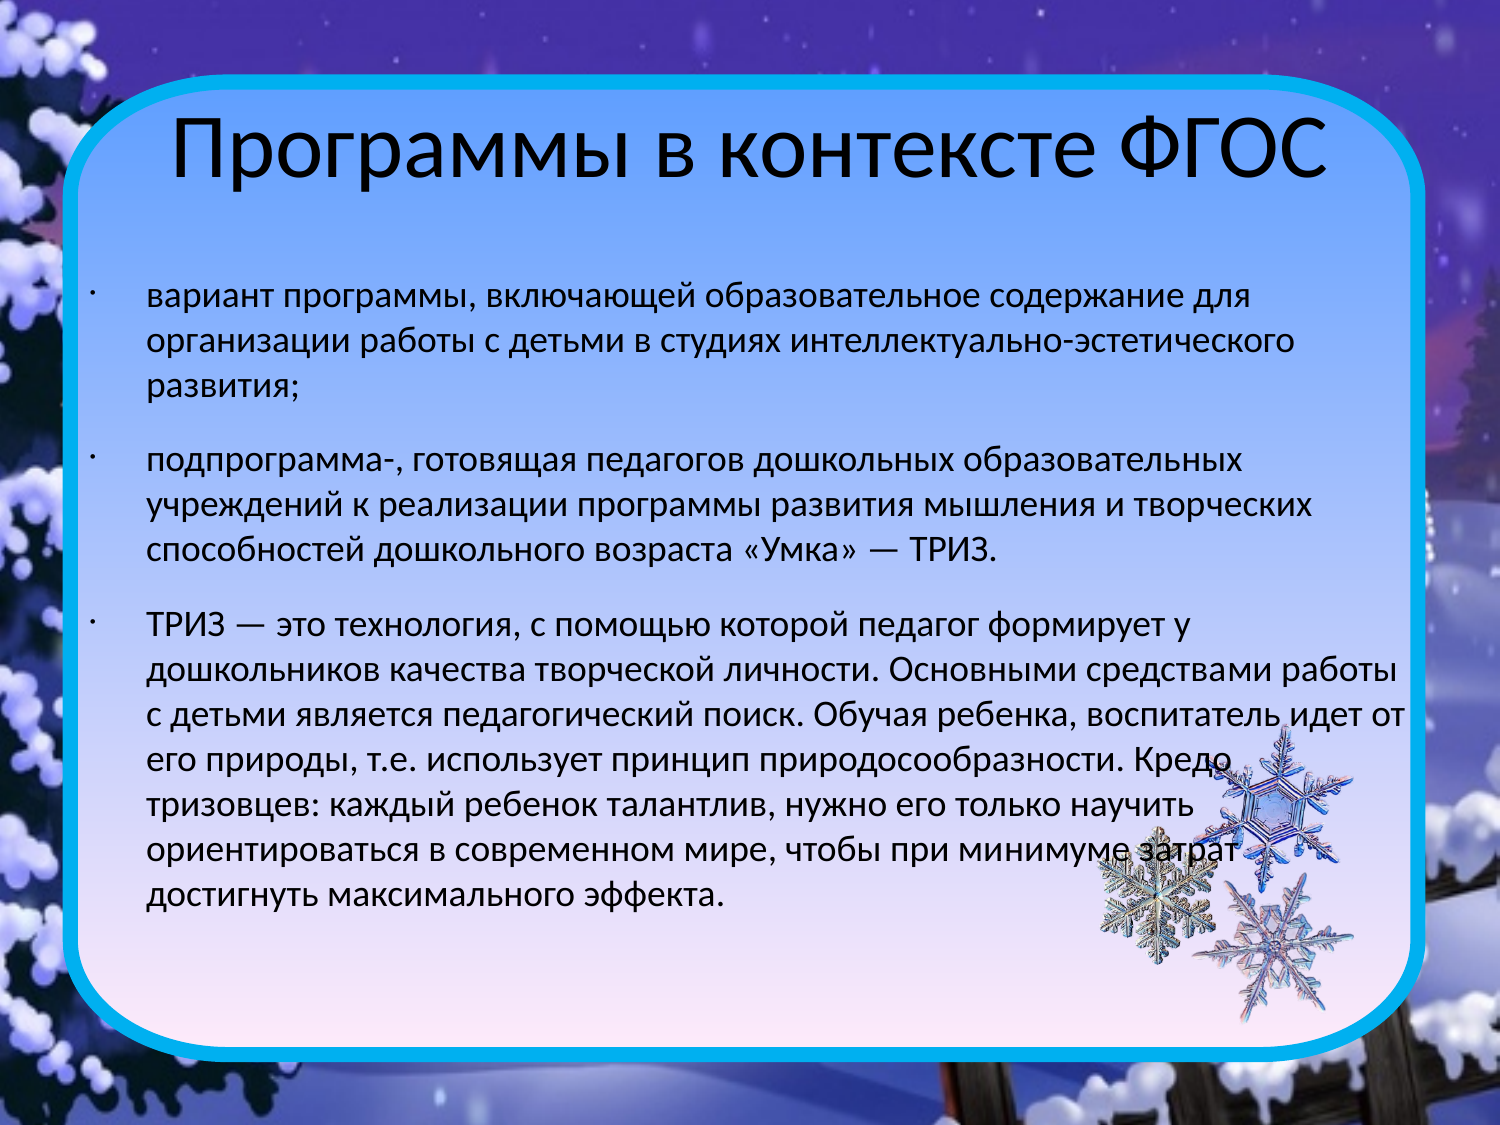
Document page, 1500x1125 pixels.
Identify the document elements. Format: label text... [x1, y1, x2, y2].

picture [0, 0, 1500, 1125]
list вариант программы, включающей образовательное содержание для организации работы с детьми в студиях интеллектуально-эстети­ческого развития; подпрограмма-, готовящая педагогов дошкольных образователь­ных учреждений к реализации программы развития мышления и твор­ческих способностей дошкольного возраста «Умка» — ТРИЗ. ТРИЗ — это технология, с помощью которой педагог формирует у дошкольников качества творческой личности. Основными средства­ми работы с детьми является педагогический поиск. Обучая ребенка, воспитатель идет от его природы, т.е. использует принцип природосообразности. Кредо тризовцев: каждый ребенок талантлив, нужно его только научить ориентироваться в современном мире, чтобы при ми­нимуме затрат достигнуть максимального эффекта. [75, 262, 1425, 1005]
title Программы в контексте ФГОС [75, 78, 1425, 185]
